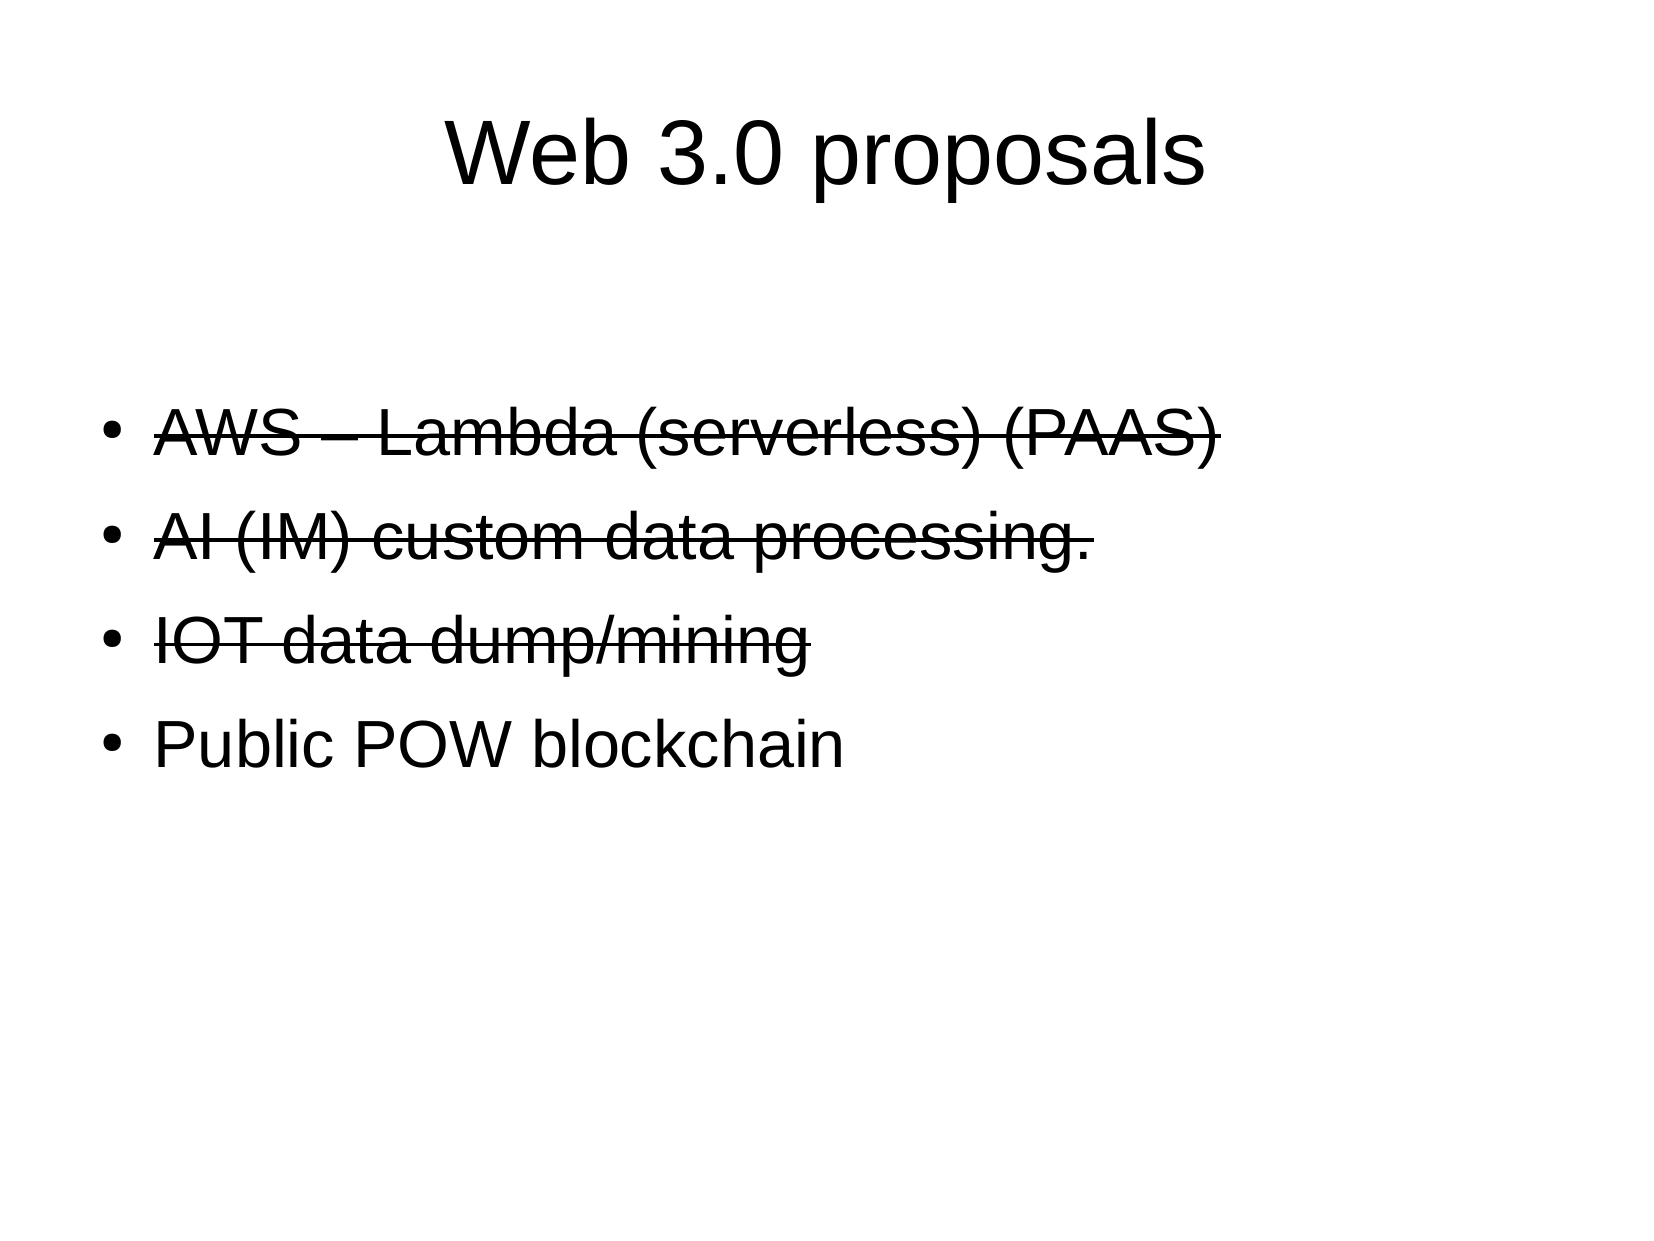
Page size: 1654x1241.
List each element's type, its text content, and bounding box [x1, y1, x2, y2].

title Web 3.0 proposals [82, 49, 1571, 257]
list AWS – Lambda (serverless) (PAAS) AI (IM) custom data processing. IOT data dump/mining Public POW blockchain [82, 290, 1571, 1010]
